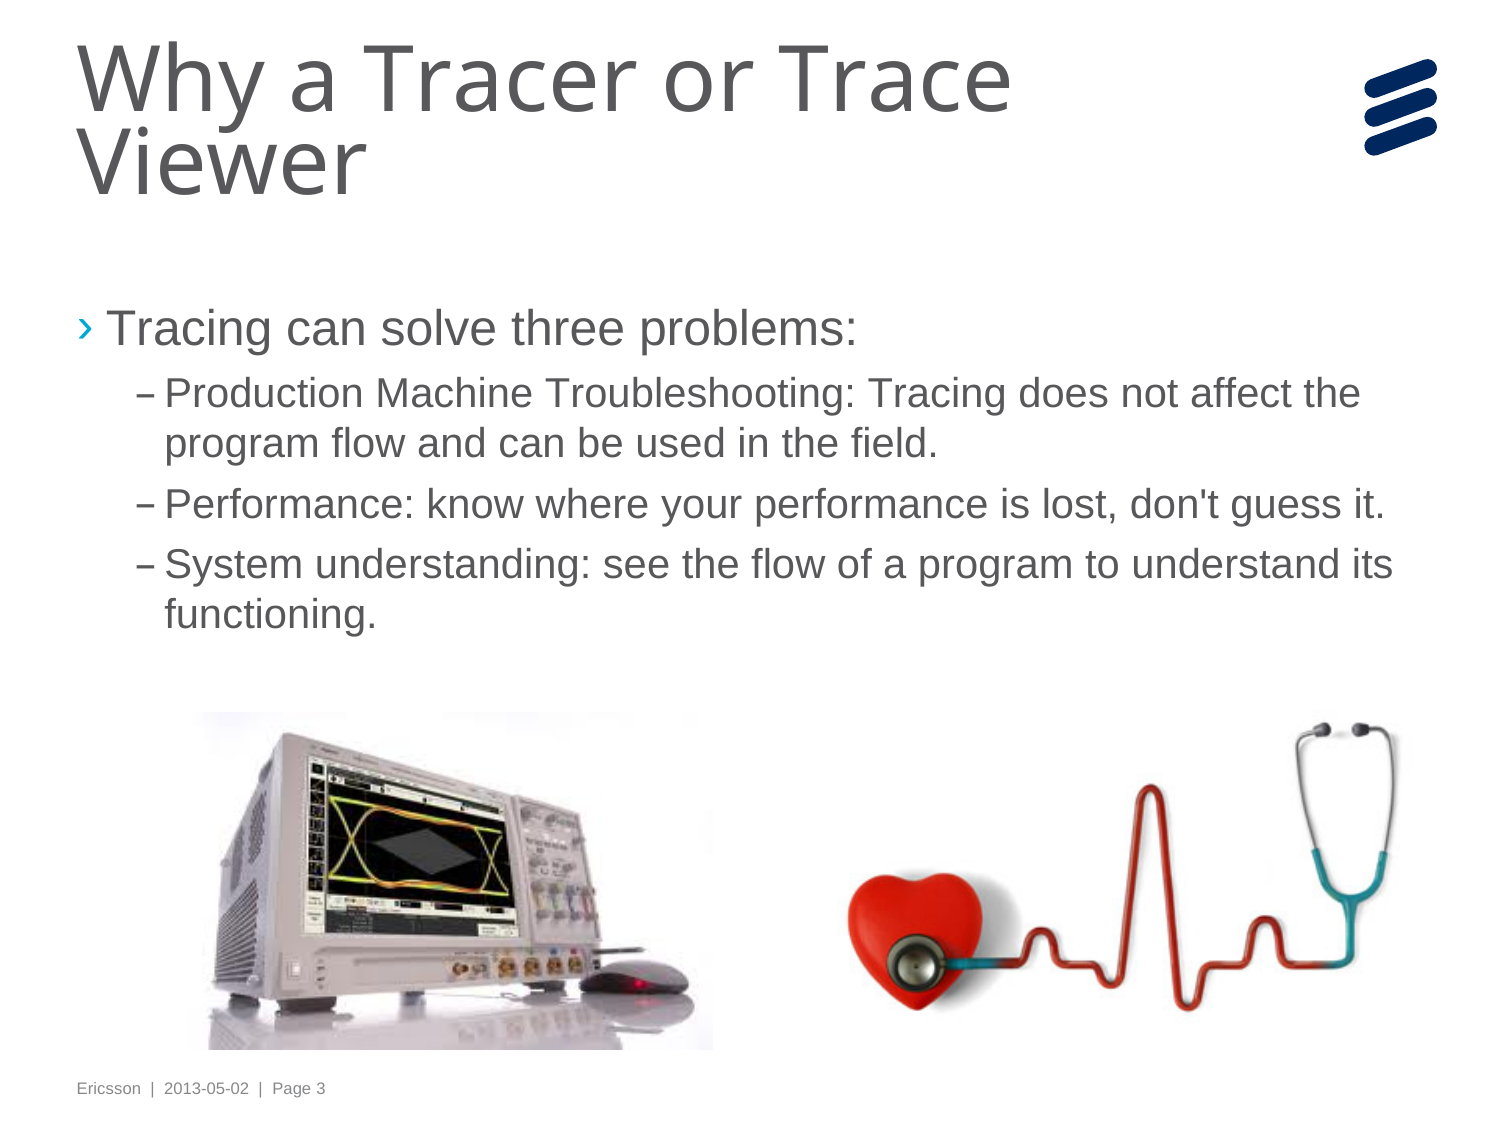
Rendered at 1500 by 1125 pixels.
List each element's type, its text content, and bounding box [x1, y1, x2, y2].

list Tracing can solve three problems: Production Machine Troubleshooting: Tracing does not affect the program flow and can be used in the field. Performance: know where your performance is lost, don't guess it. System understanding: see the flow of a program to understand its functioning. [65, 295, 1436, 928]
picture [187, 928, 713, 1051]
picture [825, 698, 1419, 1051]
title Why a Tracer or Trace Viewer [64, 39, 1295, 218]
